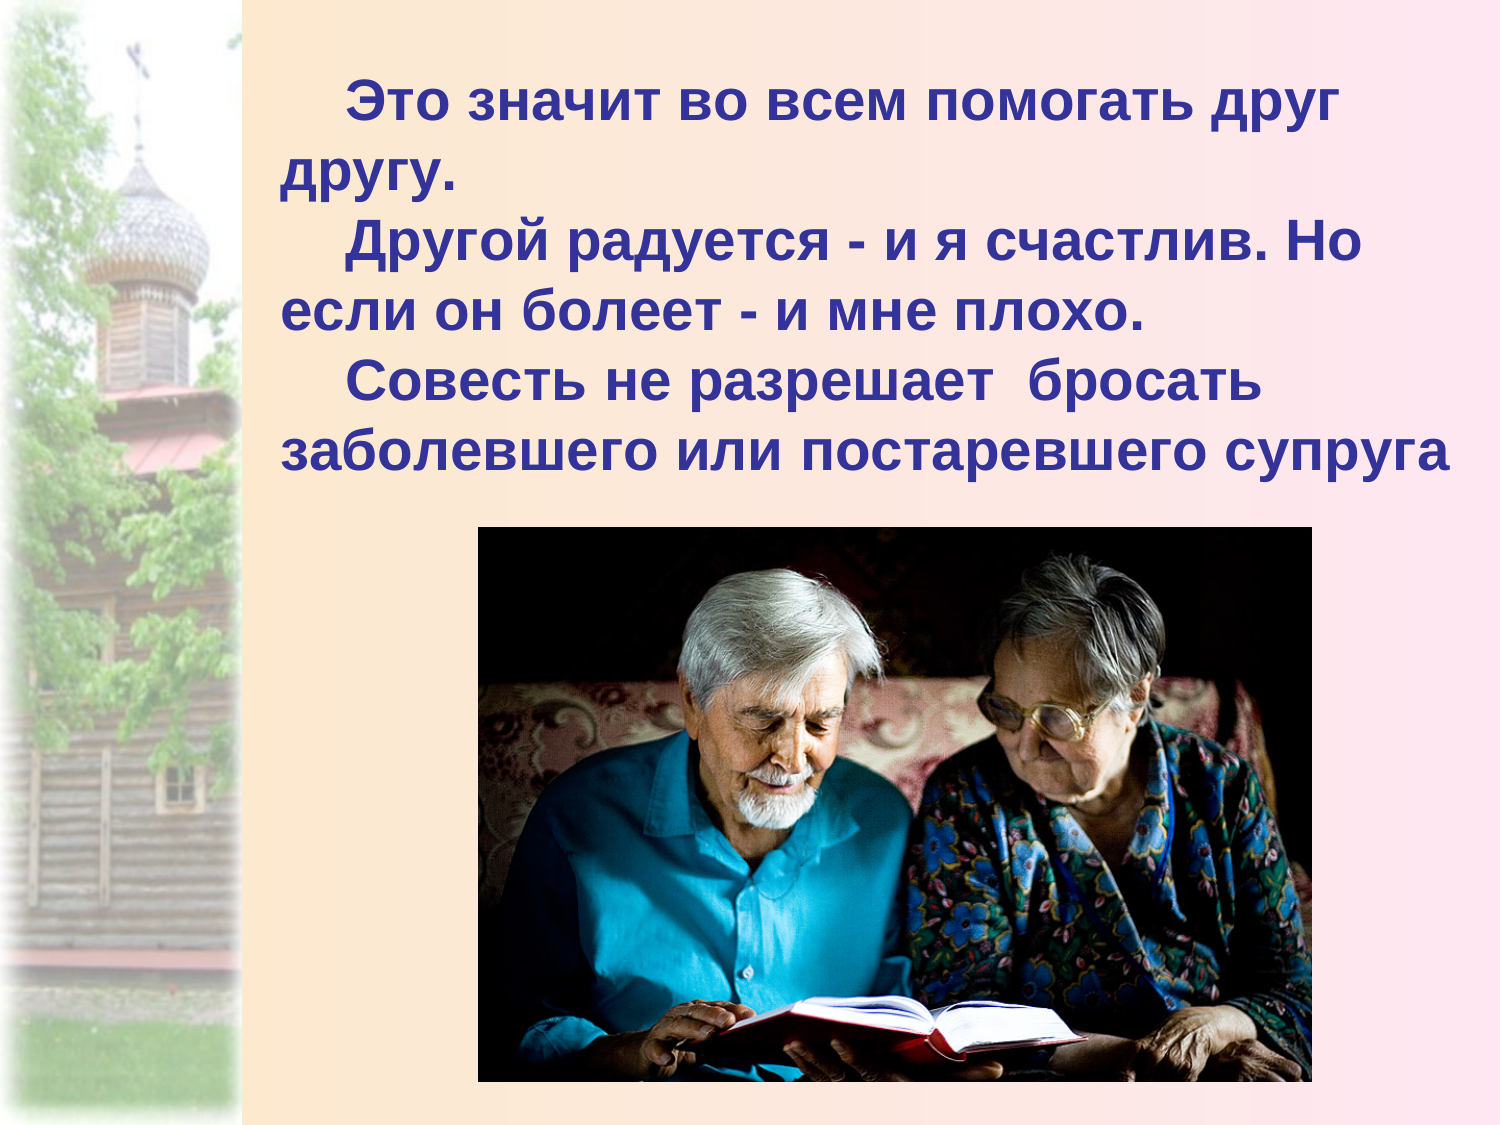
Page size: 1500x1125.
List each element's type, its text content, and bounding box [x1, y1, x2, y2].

picture [478, 527, 1312, 1082]
picture [0, 0, 242, 1125]
text_box Это значит во всем помогать друг другу. Другой радуется - и я счастлив. Но если он болеет - и мне плохо. Совесть не разрешает бросать заболевшего или постаревшего супруга [265, 54, 1471, 561]
